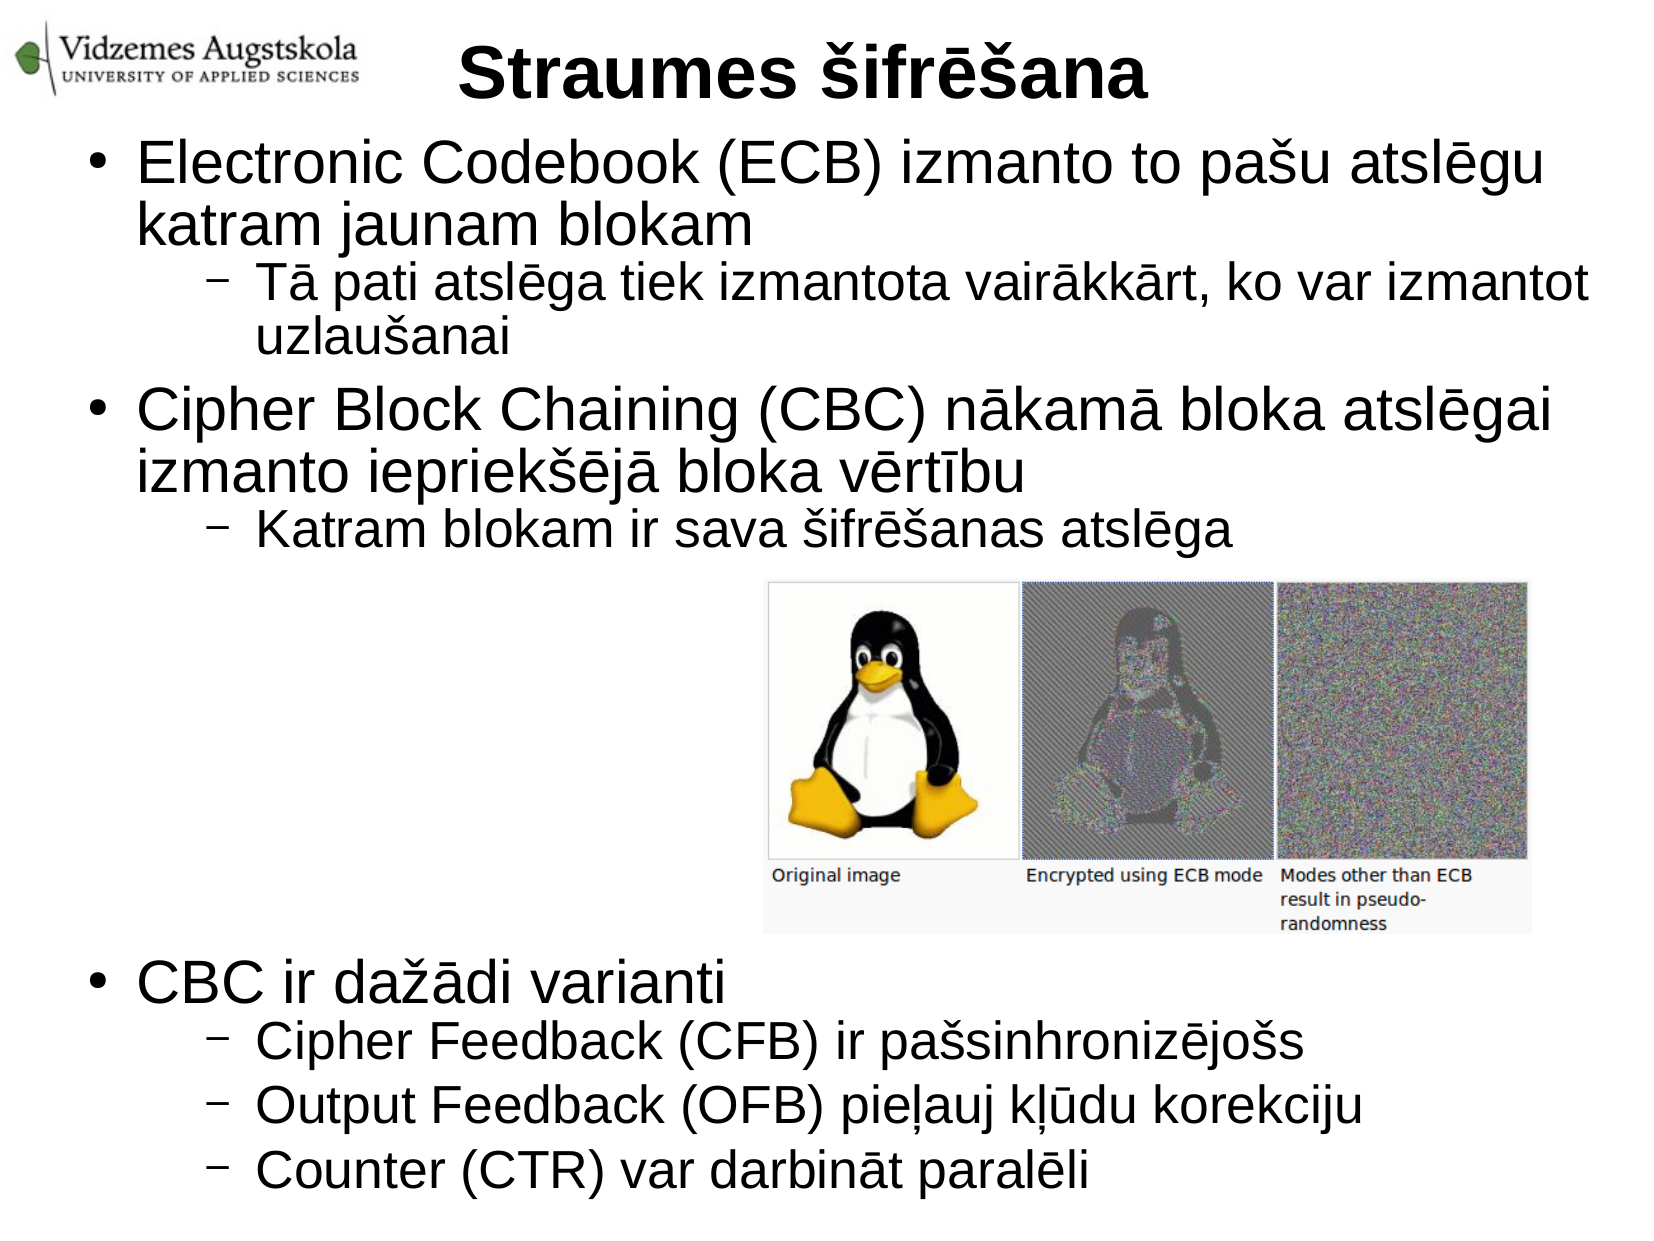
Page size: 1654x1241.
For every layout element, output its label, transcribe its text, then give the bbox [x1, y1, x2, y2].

list Electronic Codebook (ECB) izmanto to pašu atslēgu katram jaunam blokam Tā pati atslēga tiek izmantota vairākkārt, ko var izmantot uzlaušanai Cipher Block Chaining (CBC) nākamā bloka atslēgai izmanto iepriekšējā bloka vērtību Katram blokam ir sava šifrēšanas atslēga CBC ir dažādi varianti Cipher Feedback (CFB) ir pašsinhronizējošs Output Feedback (OFB) pieļauj kļūdu korekciju Counter (CTR) var darbināt paralēli [70, 129, 1619, 1205]
picture [5, 2, 368, 113]
picture [763, 578, 1532, 934]
title Straumes šifrēšana [94, 25, 1512, 125]
